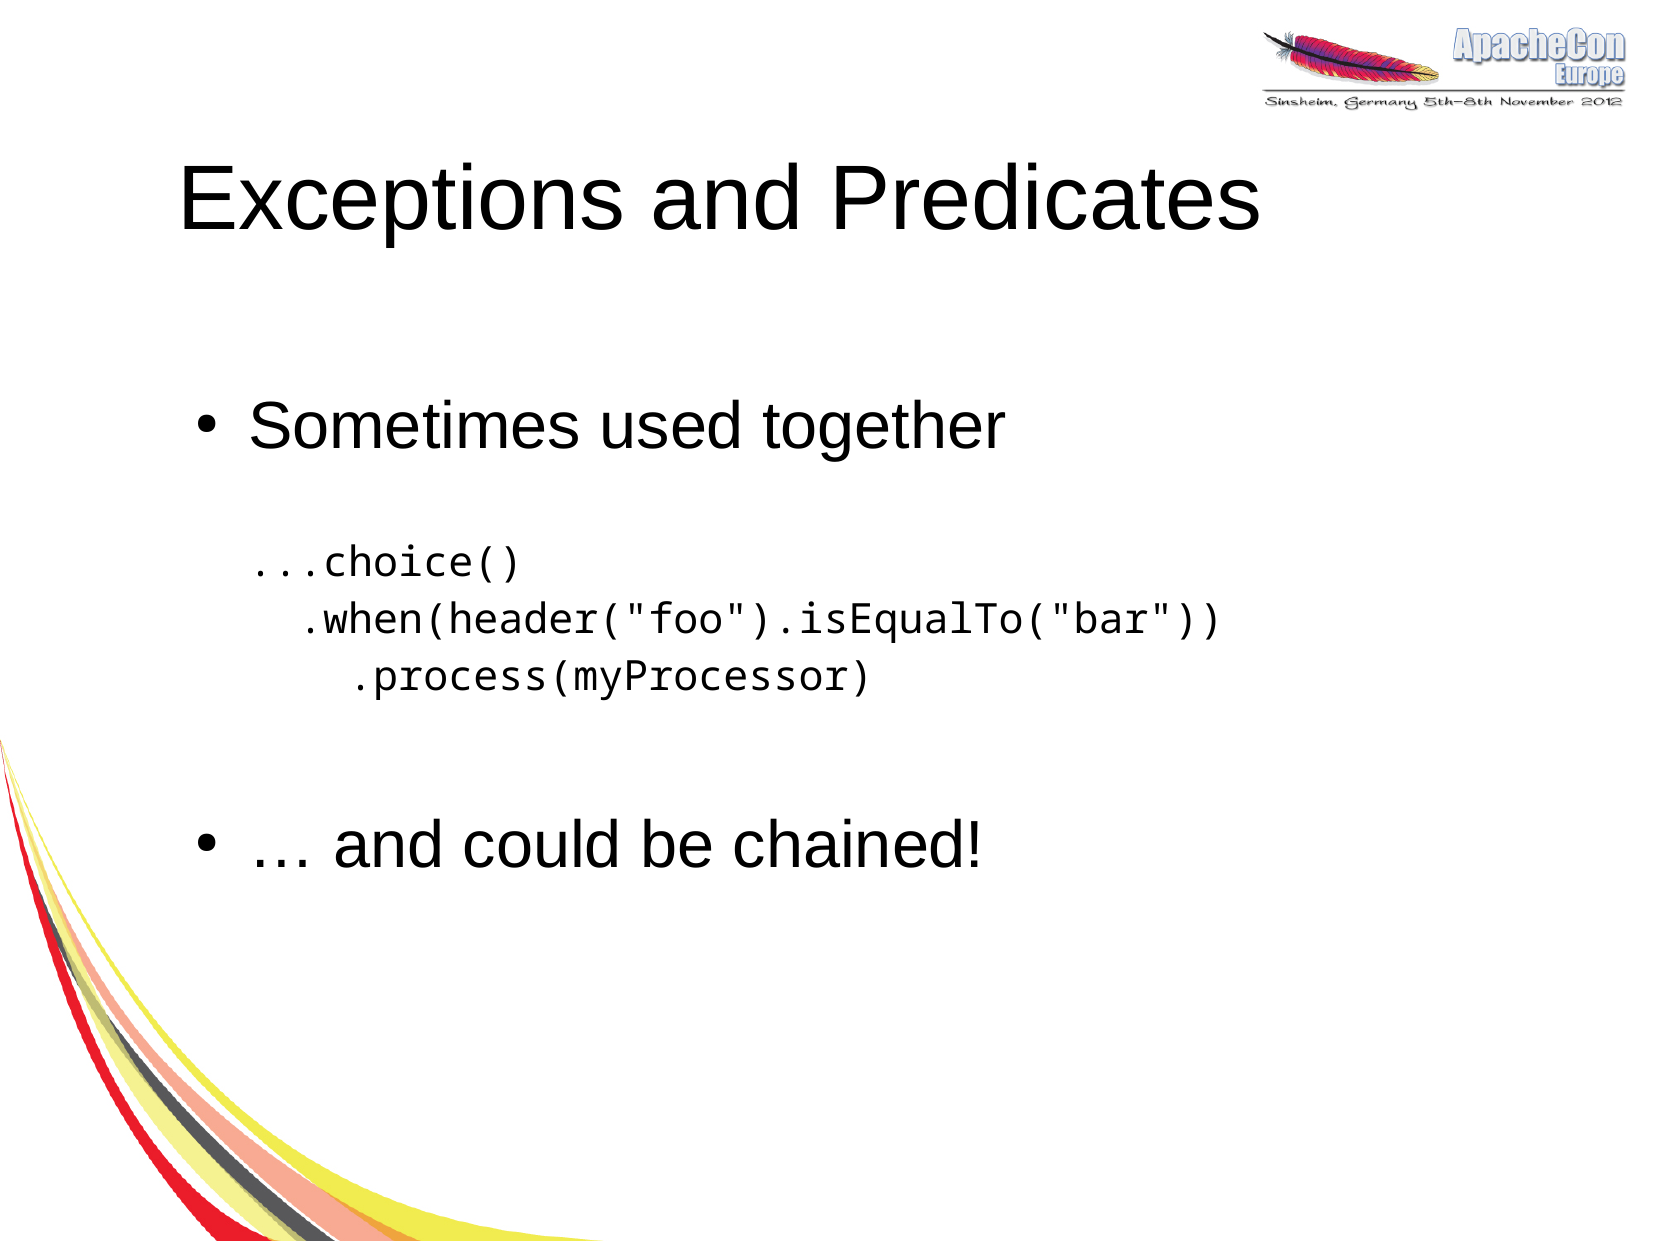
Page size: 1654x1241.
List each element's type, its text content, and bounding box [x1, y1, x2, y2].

list Sometimes used together … and could be chained! [177, 283, 1536, 531]
picture [0, 0, 1654, 1241]
list Sometimes used together … and could be chained! [177, 678, 1536, 883]
title Exceptions and Predicates [177, 141, 1536, 254]
list ...choice() .when(header("foo").isEqualTo("bar")) .process(myProcessor) [177, 531, 1536, 678]
